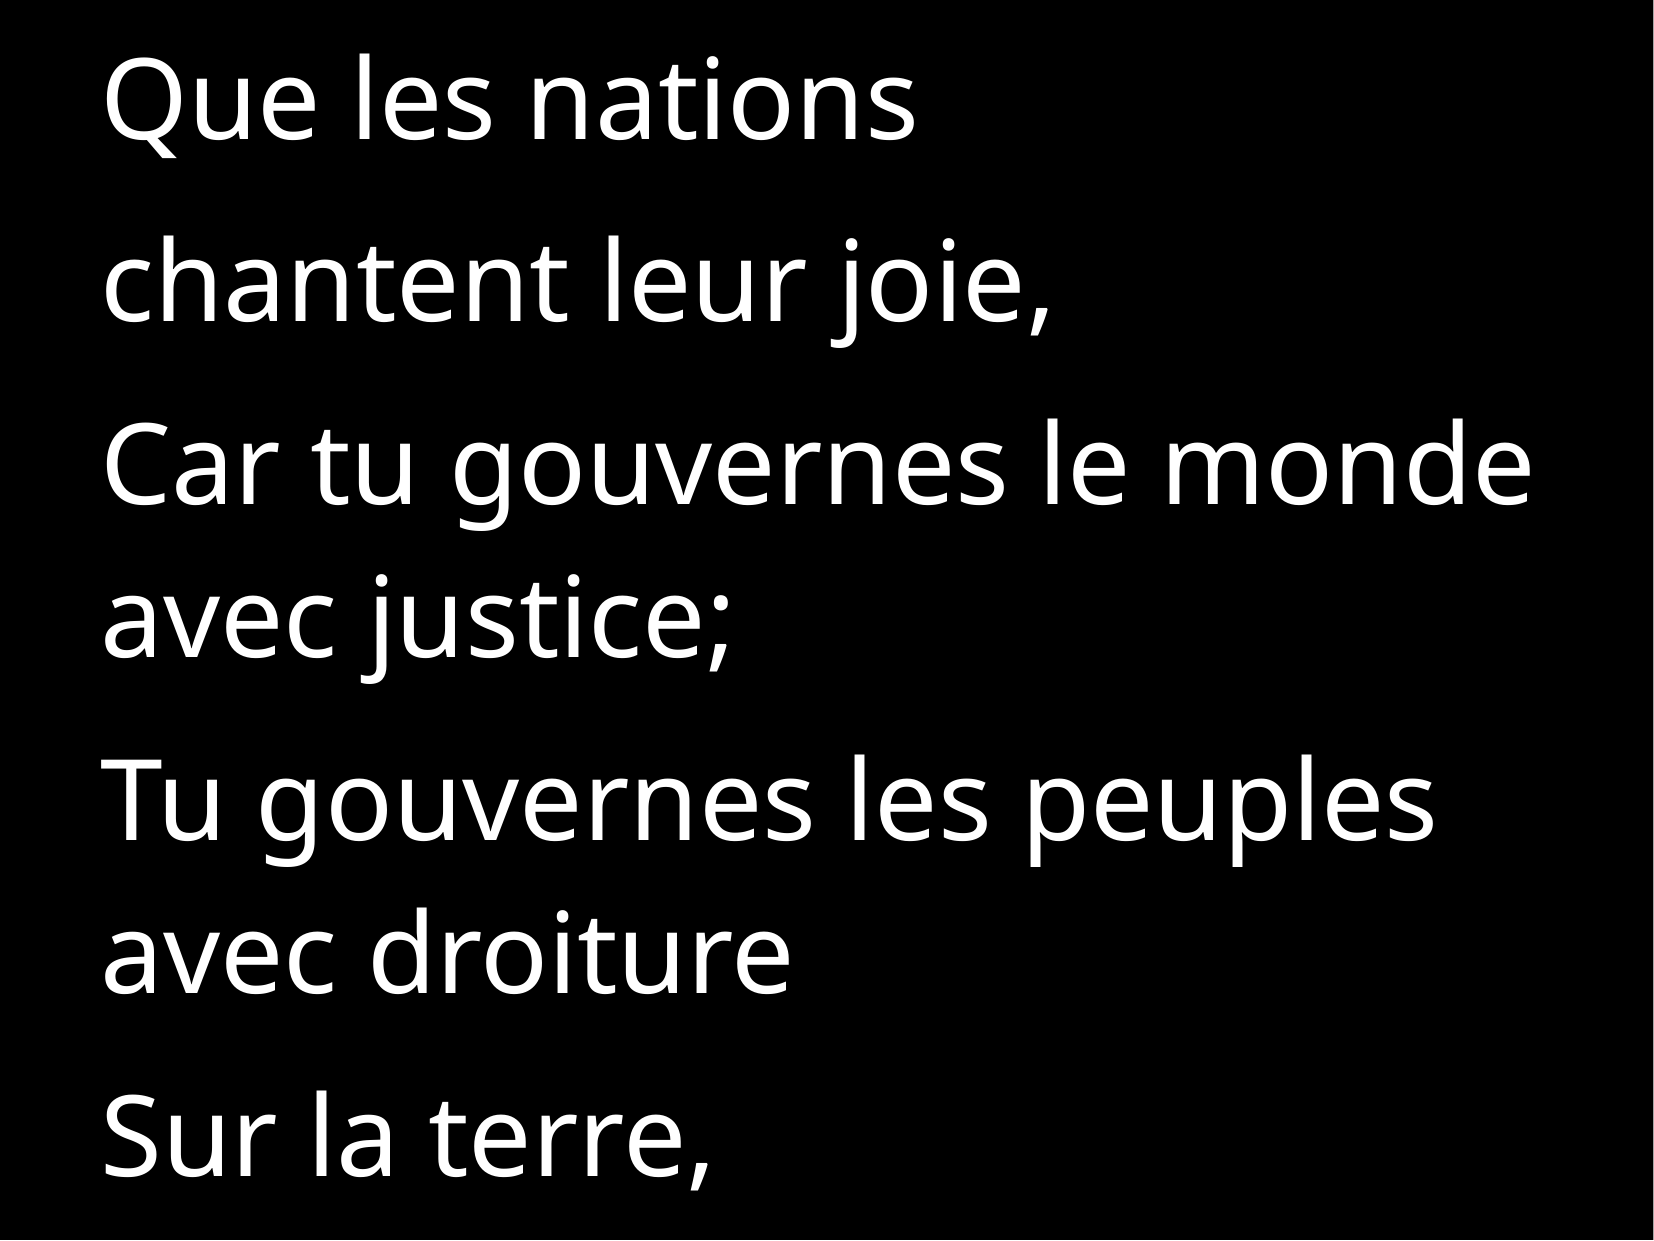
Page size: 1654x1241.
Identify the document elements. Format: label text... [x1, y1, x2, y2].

list Que les nations chantent leur joie, Car tu gouvernes le monde avec justice; Tu gouvernes les peuples avec droiture Sur la terre, tu conduis les nations. [29, 18, 1625, 1241]
